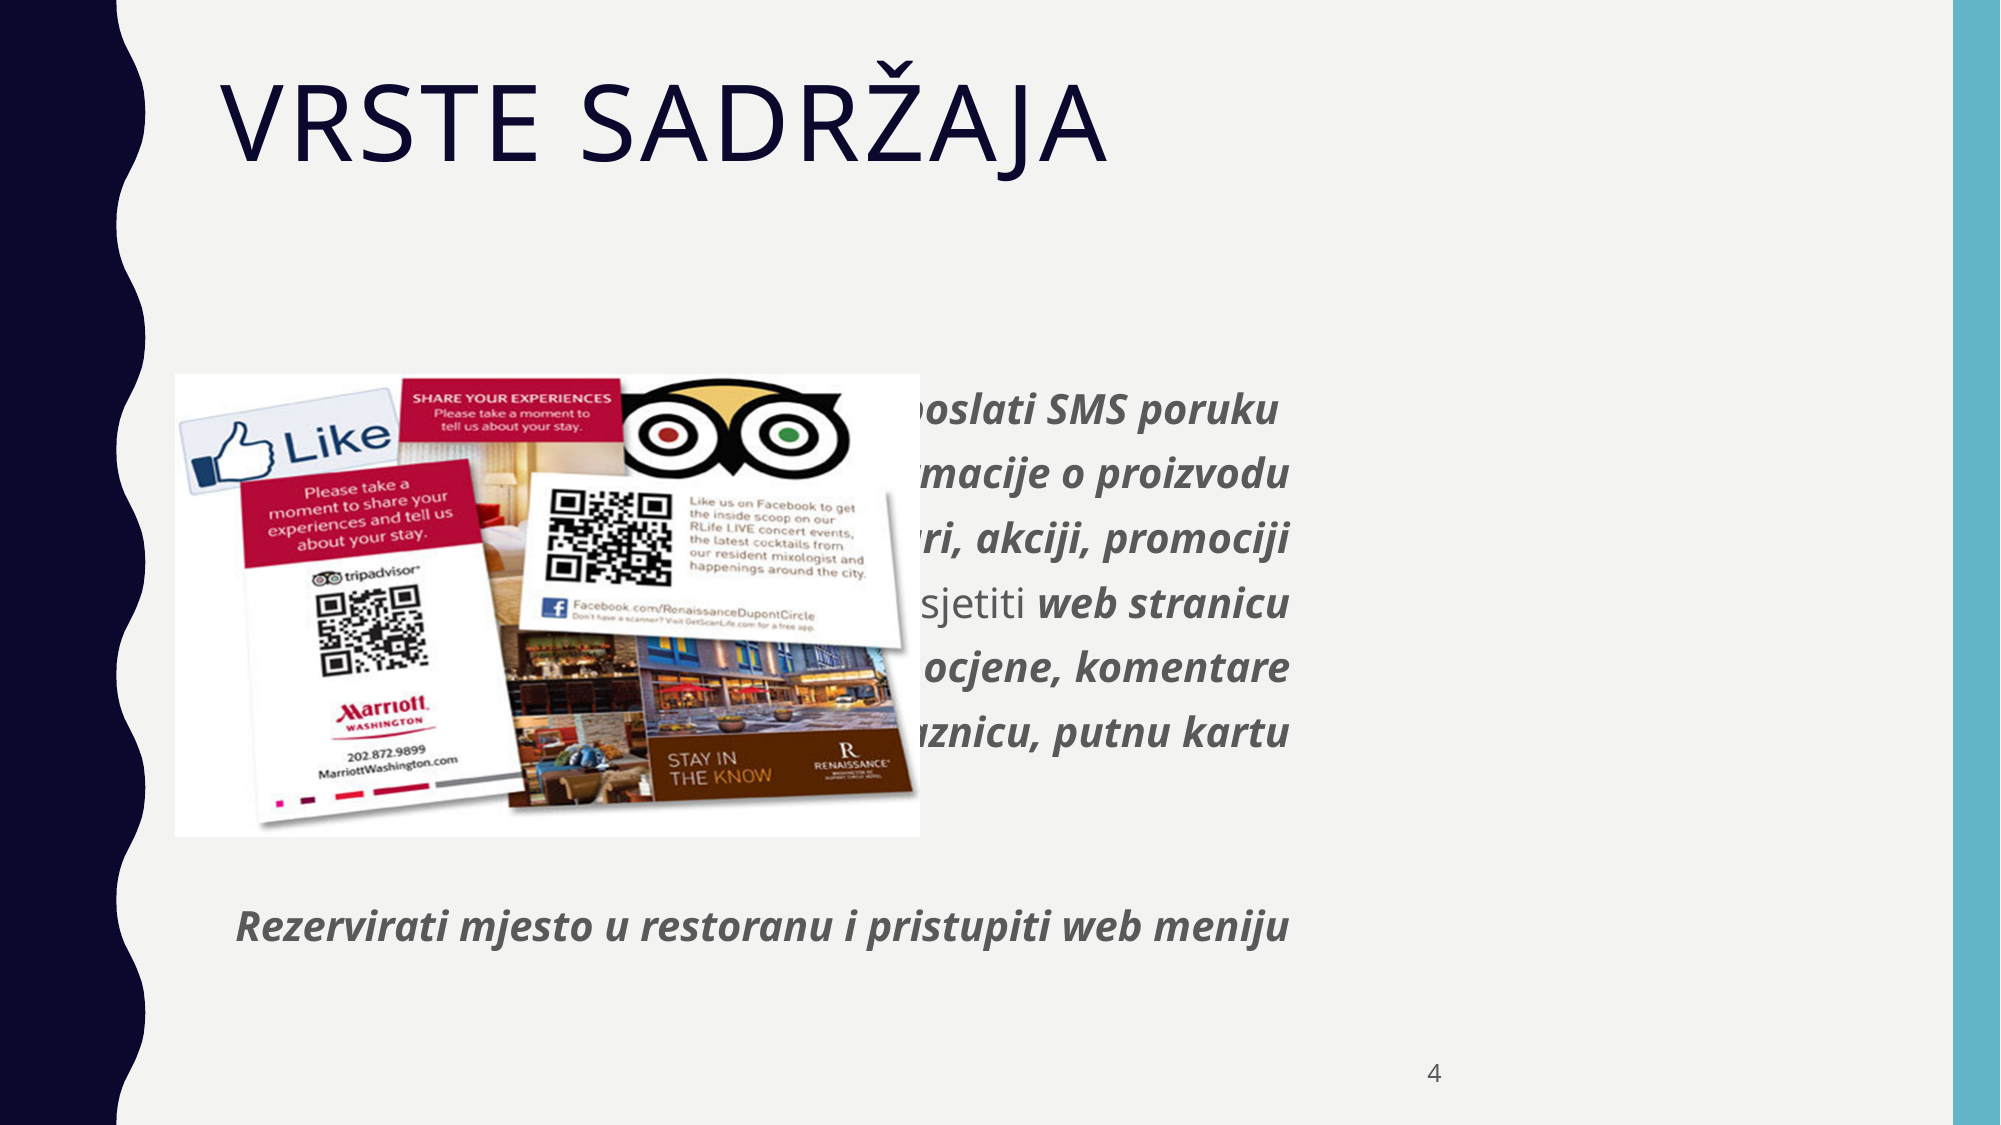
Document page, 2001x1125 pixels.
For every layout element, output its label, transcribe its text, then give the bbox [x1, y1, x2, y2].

title Vrste sadržaja [205, 62, 1876, 308]
list Pomoću QR koda možete poslati SMS poruku pročitati dodatne informacije o proizvodu sudjelovati u nagradnoj igri, akciji, promociji posjetiti web stranicu dati preporuke, ocjene, komentare kupiti ulaznicu, putnu kartu Rezervirati mjesto u restoranu i pristupiti web meniju [205, 375, 1876, 965]
picture [175, 375, 920, 838]
text_box [1412, 1045, 1876, 1103]
